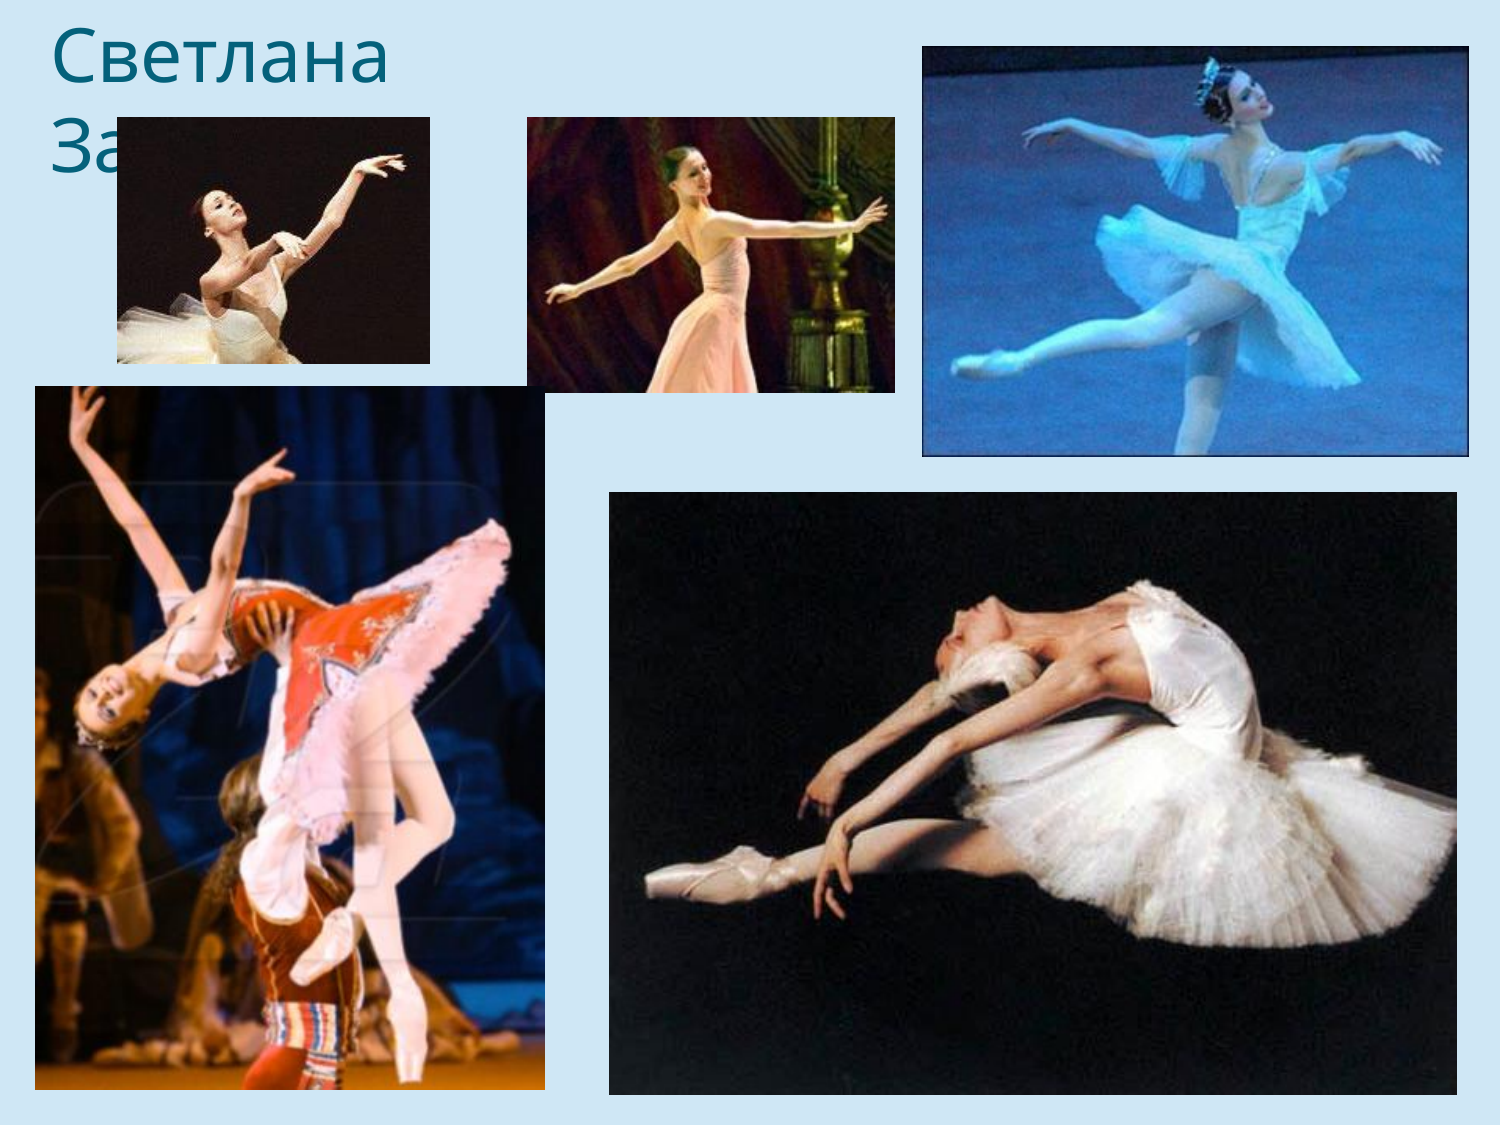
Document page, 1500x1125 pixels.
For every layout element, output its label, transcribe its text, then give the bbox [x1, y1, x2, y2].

picture [922, 46, 1469, 457]
title Светлана Захарова [35, 0, 760, 113]
picture [117, 117, 430, 364]
picture [35, 117, 895, 1090]
picture [609, 492, 1457, 1095]
